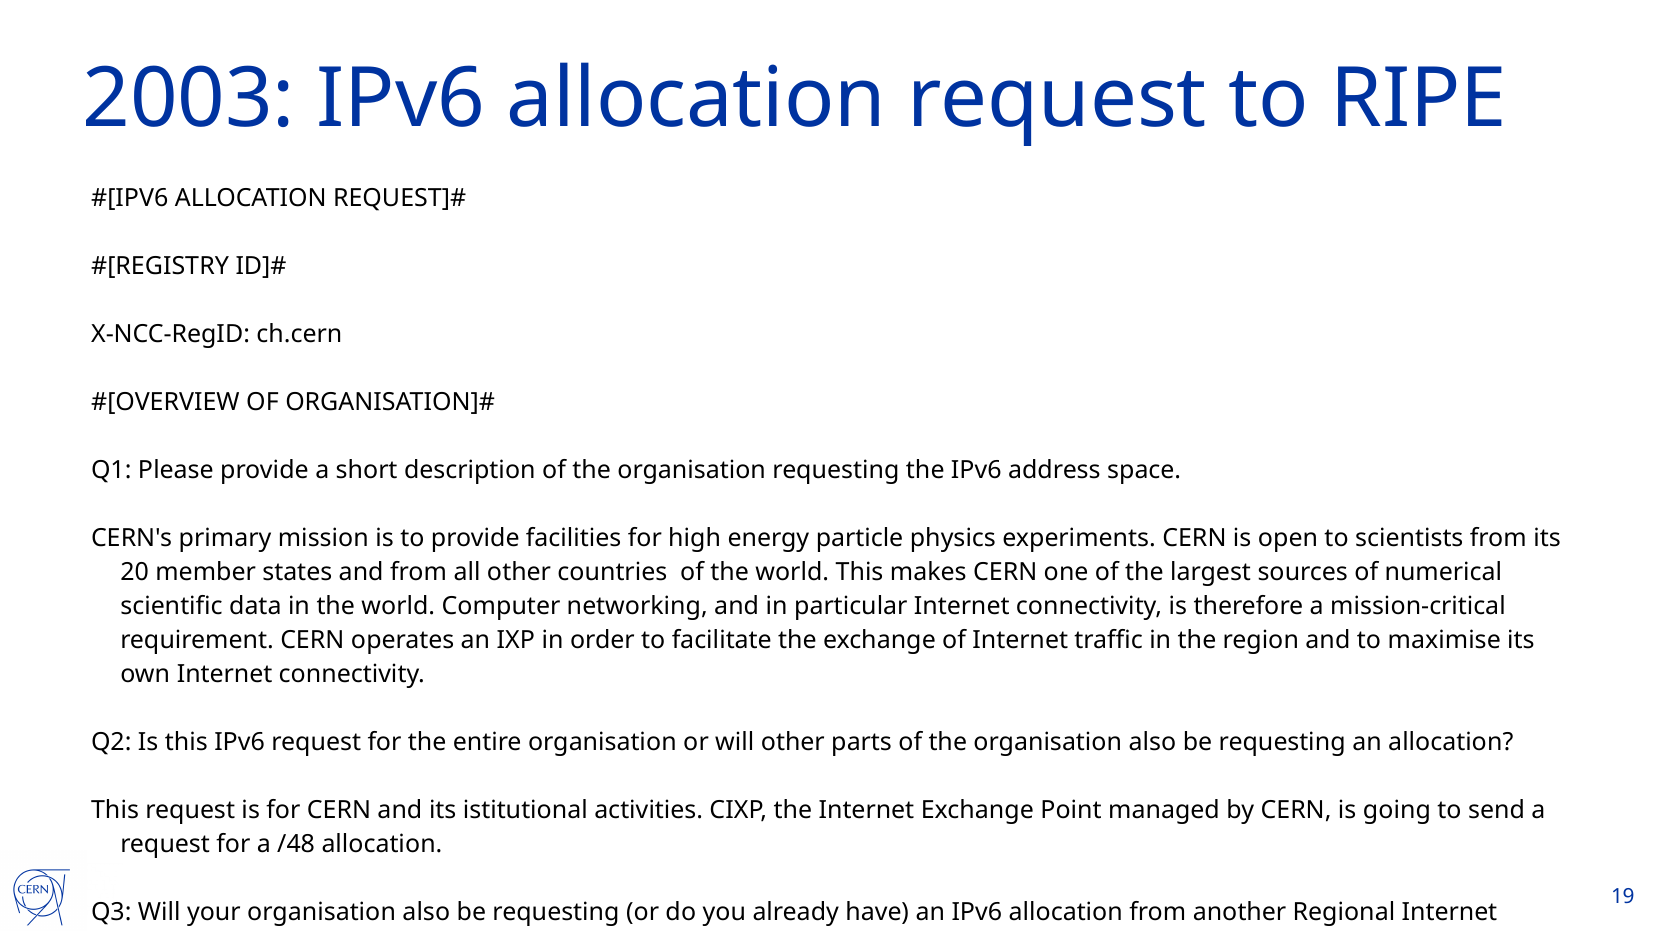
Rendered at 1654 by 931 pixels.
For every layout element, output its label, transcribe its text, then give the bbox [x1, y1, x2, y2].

picture [0, 850, 76, 931]
title 2003: IPv6 allocation request to RIPE [82, 37, 1595, 247]
text_box #[IPV6 ALLOCATION REQUEST]# #[REGISTRY ID]# X-NCC-RegID: ch.cern #[OVERVIEW OF ORGANISATION]# Q1: Please provide a short description of the organisation requesting the IPv6 address space. CERN's primary mission is to provide facilities for high energy particle physics experiments. CERN is open to scientists from its 20 member states and from all other countries of the world. This makes CERN one of the largest sources of numerical scientific data in the world. Computer networking, and in particular Internet connectivity, is therefore a mission-critical requirement. CERN operates an IXP in order to facilitate the exchange of Internet traffic in the region and to maximise its own Internet connectivity. Q2: Is this IPv6 request for the entire organisation or will other parts of the organisation also be requesting an allocation? This request is for CERN and its istitutional activities. CIXP, the Internet Exchange Point managed by CERN, is going to send a request for a /48 allocation. Q3: Will your organisation also be requesting (or do you already have) an IPv6 allocation from another Regional Internet Registry (RIR)? CERN will only request an IPv6 allocation from the RIPE NCC. [76, 172, 1601, 931]
